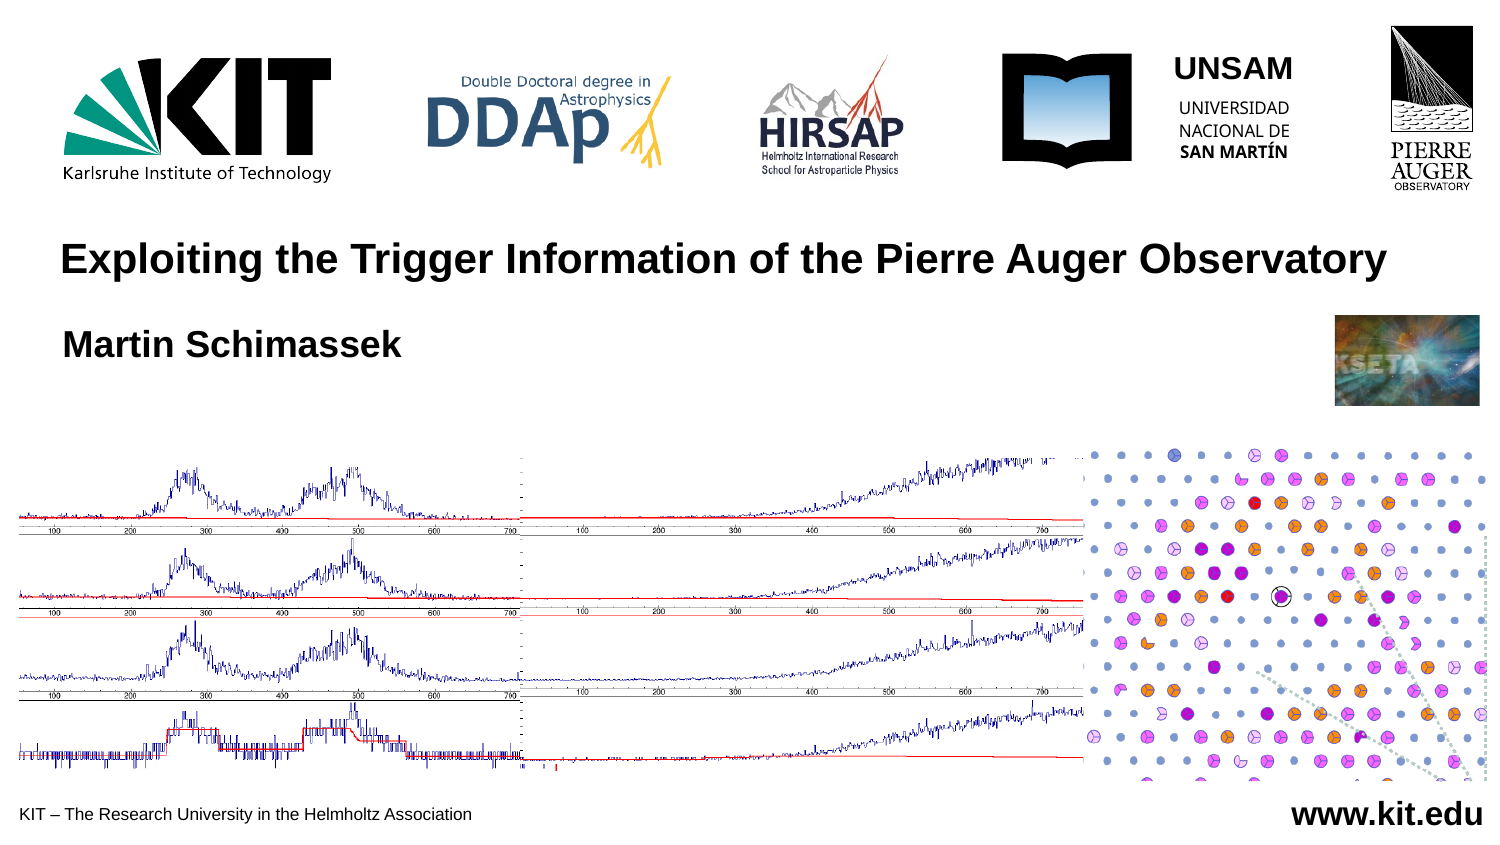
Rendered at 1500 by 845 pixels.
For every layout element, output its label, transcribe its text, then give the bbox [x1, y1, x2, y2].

picture [1334, 315, 1480, 406]
picture [19, 445, 1490, 783]
picture [754, 49, 909, 180]
picture [64, 58, 331, 183]
picture [420, 70, 680, 171]
list Exploiting the Trigger Information of the Pierre Auger Observatory [59, 237, 1459, 284]
list Martin Schimassek [62, 324, 1460, 409]
